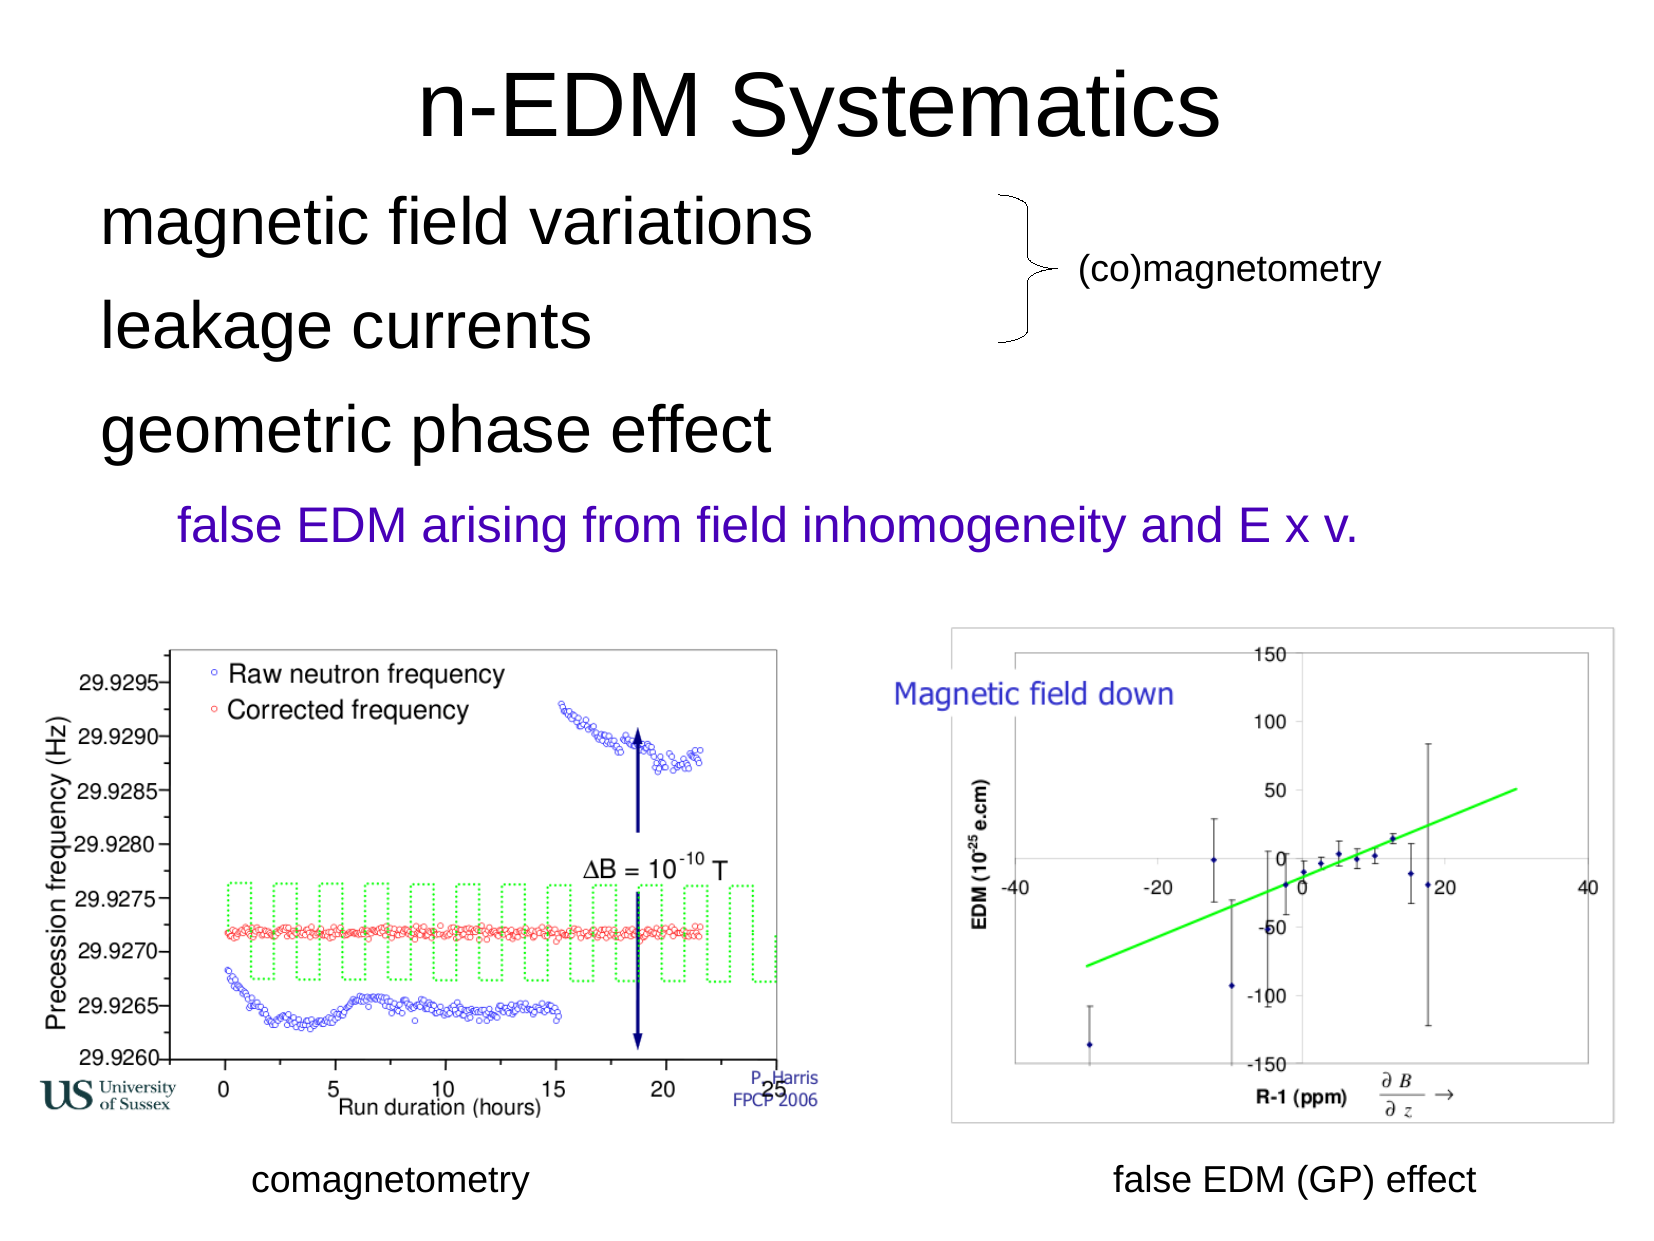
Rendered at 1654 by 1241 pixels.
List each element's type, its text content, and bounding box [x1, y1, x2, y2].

text_box (co)magnetometry [1063, 239, 1397, 302]
text_box false EDM (GP) effect [1098, 1151, 1494, 1213]
text_box comagnetometry [236, 1151, 545, 1213]
list magnetic field variations leakage currents geometric phase effect false EDM arising from field inhomogeneity and E x v. [82, 183, 1571, 988]
picture [23, 630, 827, 1123]
title n-EDM Systematics [17, 33, 1625, 178]
picture [885, 620, 1634, 1131]
